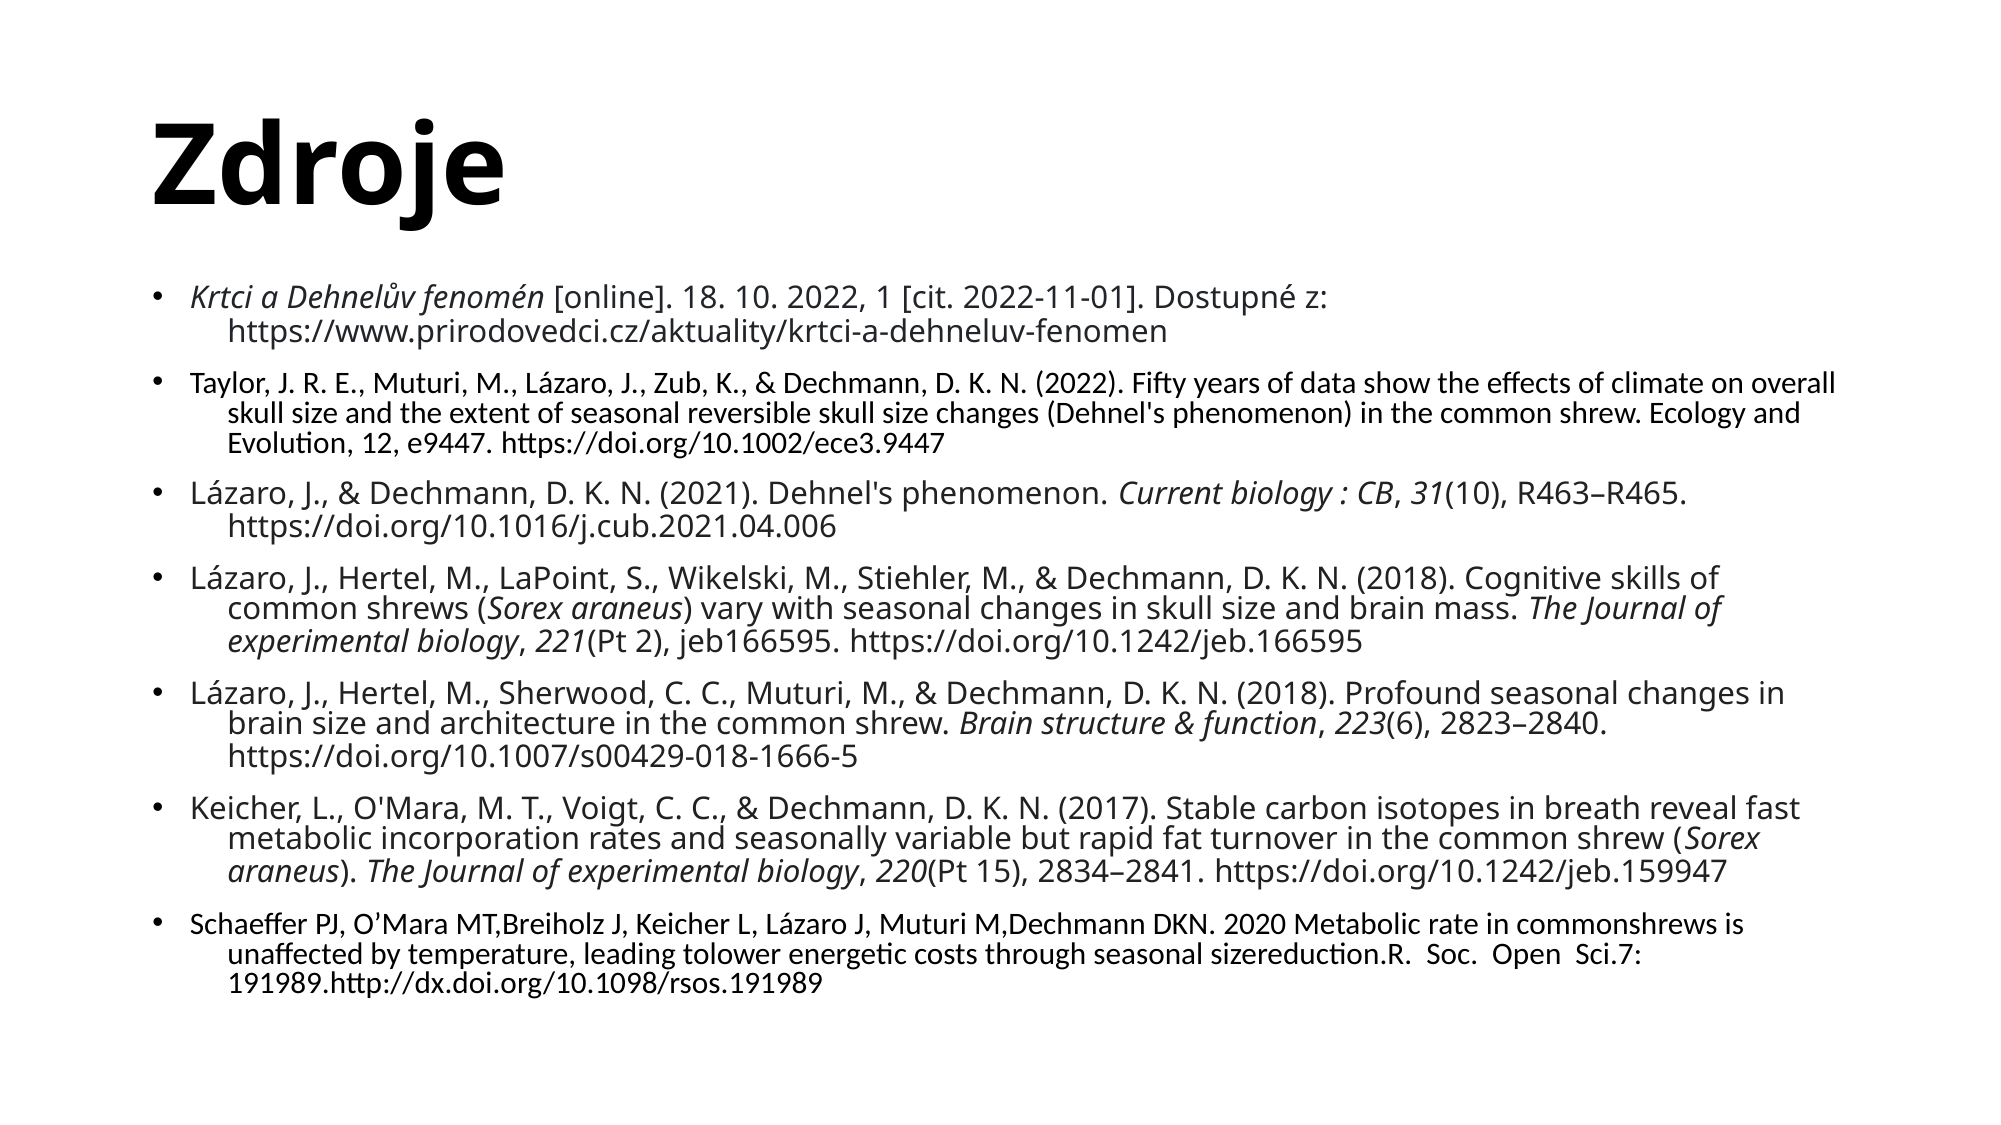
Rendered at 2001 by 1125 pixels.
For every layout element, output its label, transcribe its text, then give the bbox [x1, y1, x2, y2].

list Krtci a Dehnelův fenomén [online]. 18. 10. 2022, 1 [cit. 2022-11-01]. Dostupné z: https://www.prirodovedci.cz/aktuality/krtci-a-dehneluv-fenomen Taylor, J. R. E., Muturi, M., Lázaro, J., Zub, K., & Dechmann, D. K. N. (2022). Fifty years of data show the effects of climate on overall skull size and the extent of seasonal reversible skull size changes (Dehnel's phenomenon) in the common shrew. Ecology and Evolution, 12, e9447. https://doi.org/10.1002/ece3.9447 Lázaro, J., & Dechmann, D. K. N. (2021). Dehnel's phenomenon. Current biology : CB, 31(10), R463–R465. https://doi.org/10.1016/j.cub.2021.04.006 Lázaro, J., Hertel, M., LaPoint, S., Wikelski, M., Stiehler, M., & Dechmann, D. K. N. (2018). Cognitive skills of common shrews (Sorex araneus) vary with seasonal changes in skull size and brain mass. The Journal of experimental biology, 221(Pt 2), jeb166595. https://doi.org/10.1242/jeb.166595 Lázaro, J., Hertel, M., Sherwood, C. C., Muturi, M., & Dechmann, D. K. N. (2018). Profound seasonal changes in brain size and architecture in the common shrew. Brain structure & function, 223(6), 2823–2840. https://doi.org/10.1007/s00429-018-1666-5 Keicher, L., O'Mara, M. T., Voigt, C. C., & Dechmann, D. K. N. (2017). Stable carbon isotopes in breath reveal fast metabolic incorporation rates and seasonally variable but rapid fat turnover in the common shrew (Sorex araneus). The Journal of experimental biology, 220(Pt 15), 2834–2841. https://doi.org/10.1242/jeb.159947 Schaeffer PJ, O’Mara MT,Breiholz J, Keicher L, Lázaro J, Muturi M,Dechmann DKN. 2020 Metabolic rate in commonshrews is unaffected by temperature, leading tolower energetic costs through seasonal sizereduction.R. Soc. Open Sci.7: 191989.http://dx.doi.org/10.1098/rsos.191989 [137, 277, 1863, 1014]
title Zdroje [137, 59, 1863, 277]
